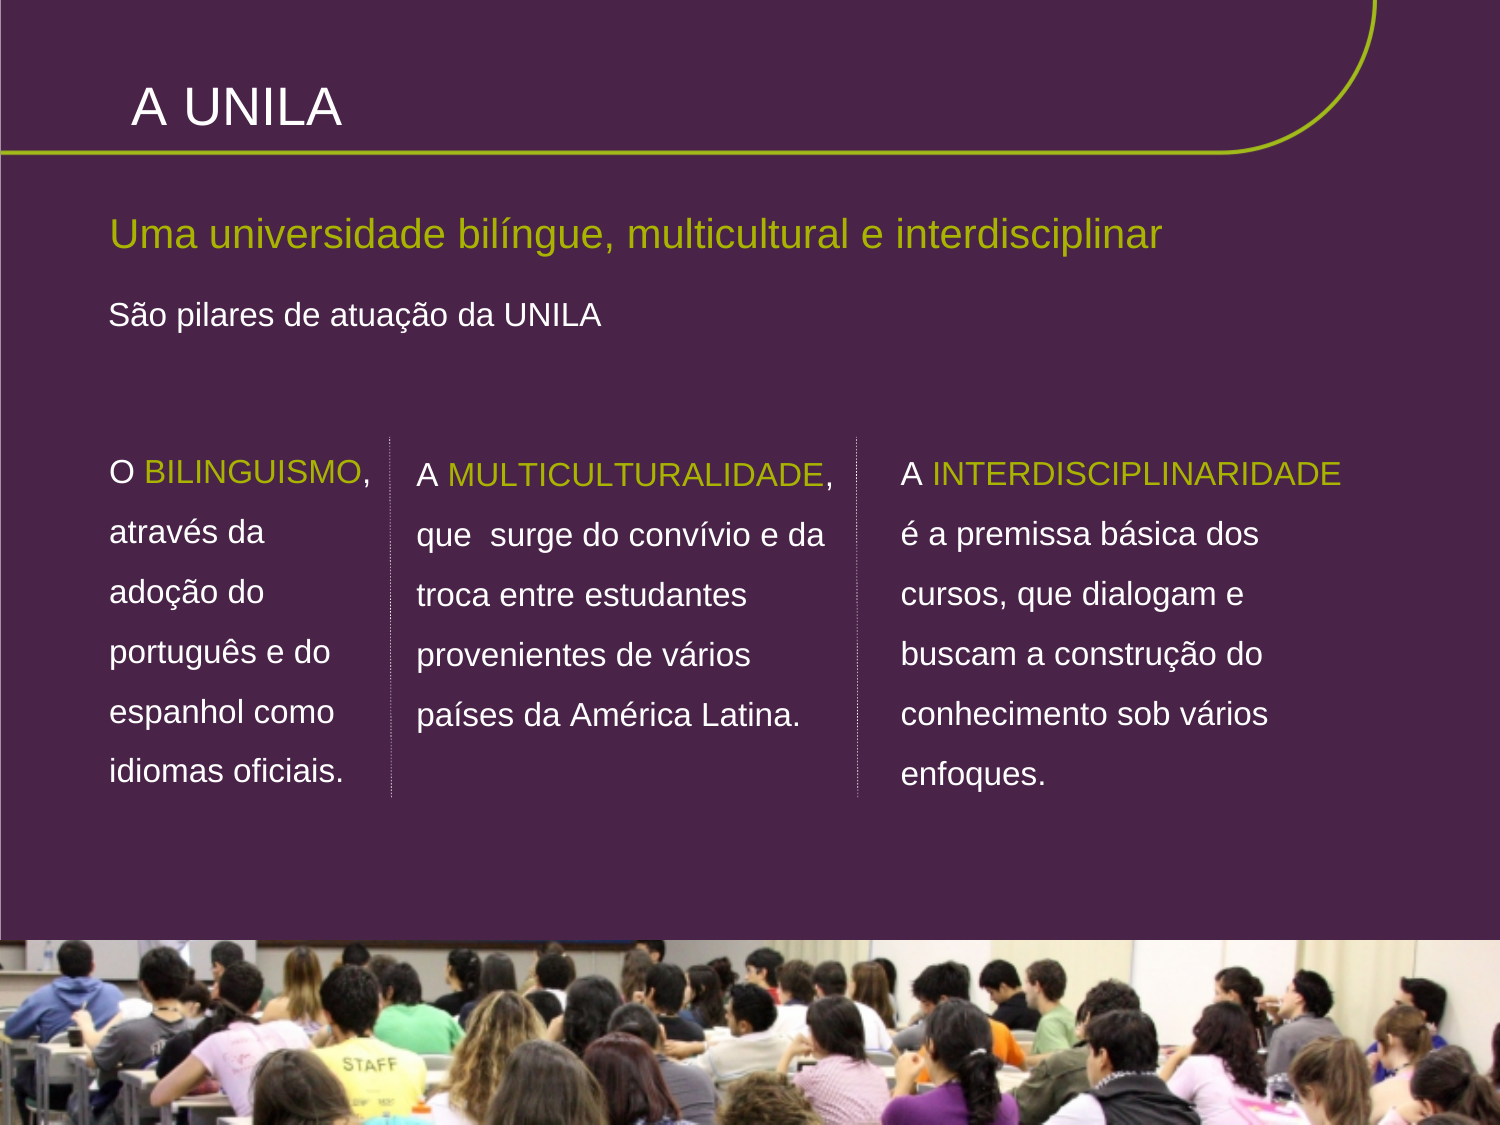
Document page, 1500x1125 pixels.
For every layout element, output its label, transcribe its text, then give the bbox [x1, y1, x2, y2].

picture [0, 0, 1500, 1125]
text_box A MULTICULTURALIDADE, que surge do convívio e da troca entre estudantes provenientes de vários países da América Latina. [401, 426, 852, 801]
text_box A INTERDISCIPLINARIDADE é a premissa básica dos cursos, que dialogam e buscam a construção do conhecimento sob vários enfoques. [885, 425, 1376, 800]
text_box São pilares de atuação da UNILA [93, 285, 1270, 342]
text_box Uma universidade bilíngue, multicultural e interdisciplinar [94, 199, 1421, 265]
text_box O BILINGUISMO, através da adoção do português e do espanhol como idiomas oficiais. [94, 422, 390, 798]
text_box A UNILA [117, 64, 1093, 145]
